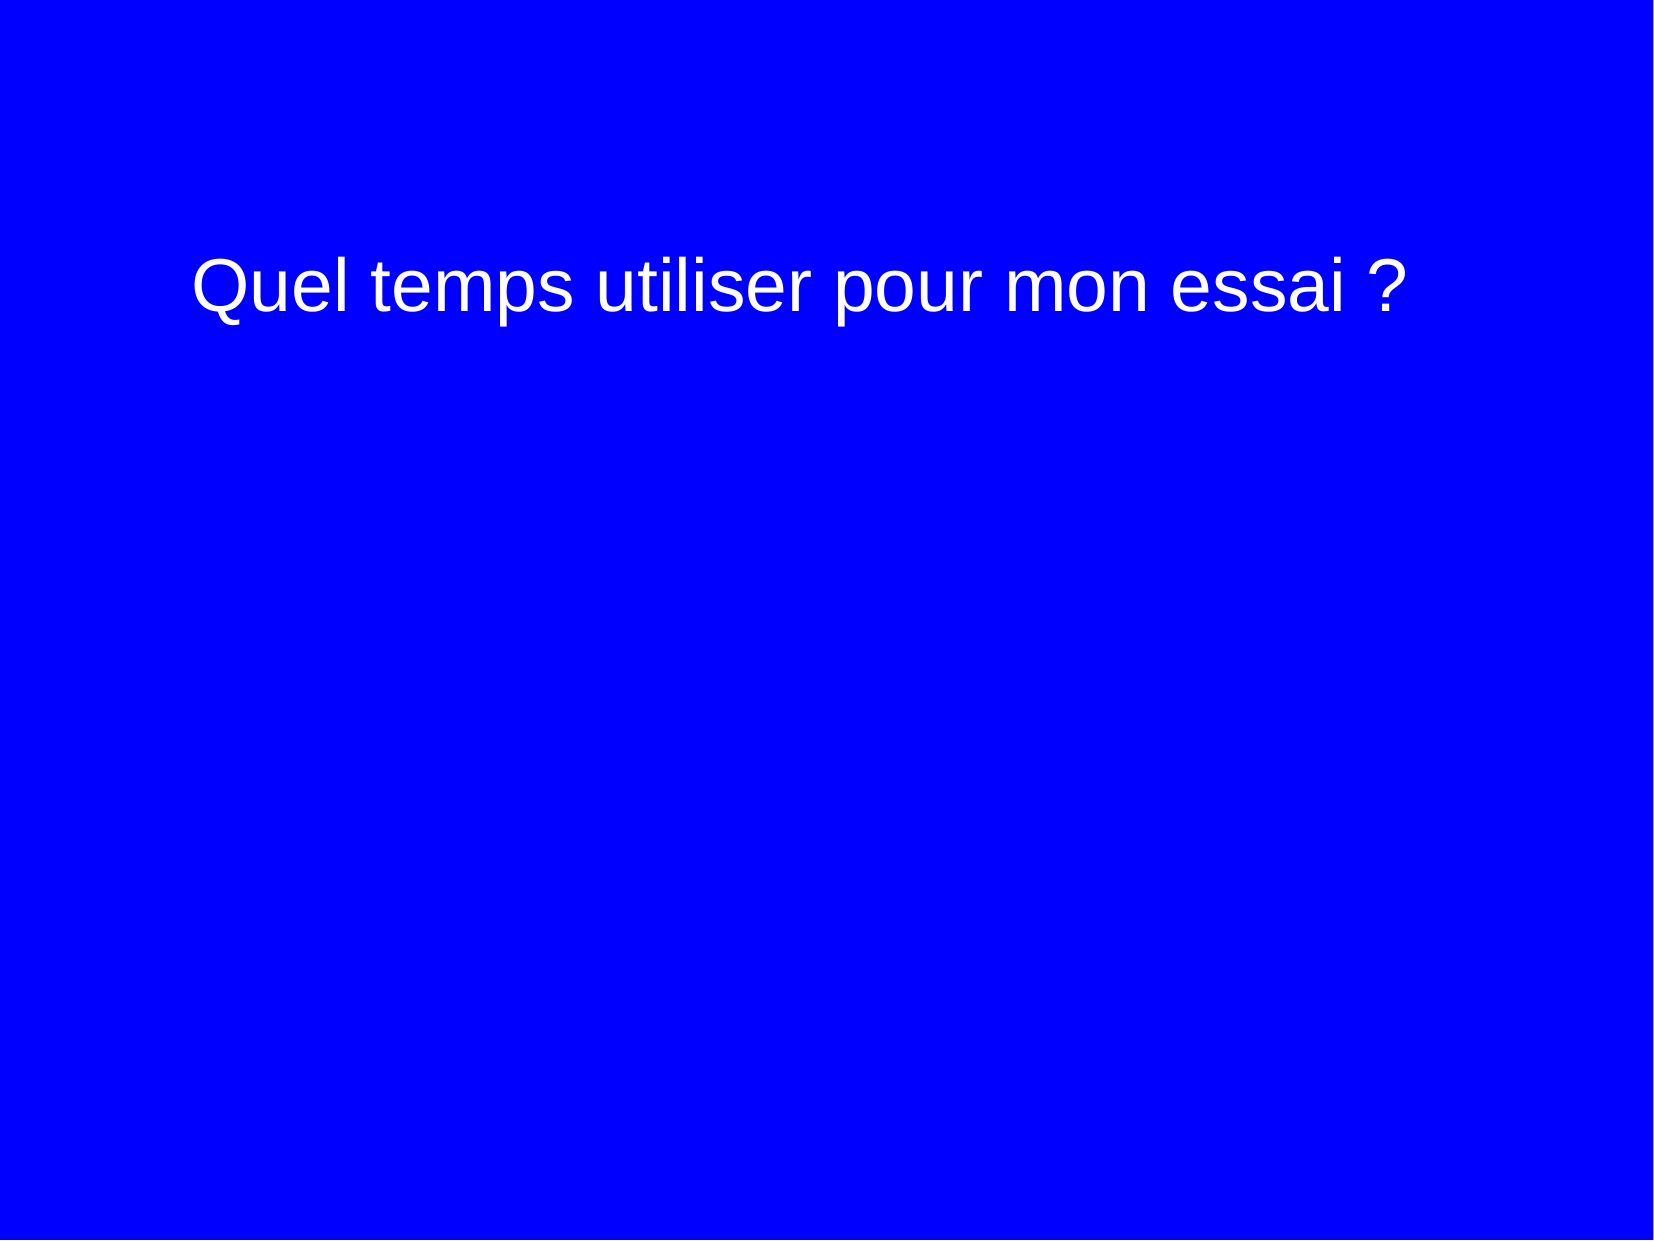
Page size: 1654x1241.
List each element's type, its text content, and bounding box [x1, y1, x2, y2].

text_box Quel temps utiliser pour mon essai ? [177, 236, 1477, 336]
